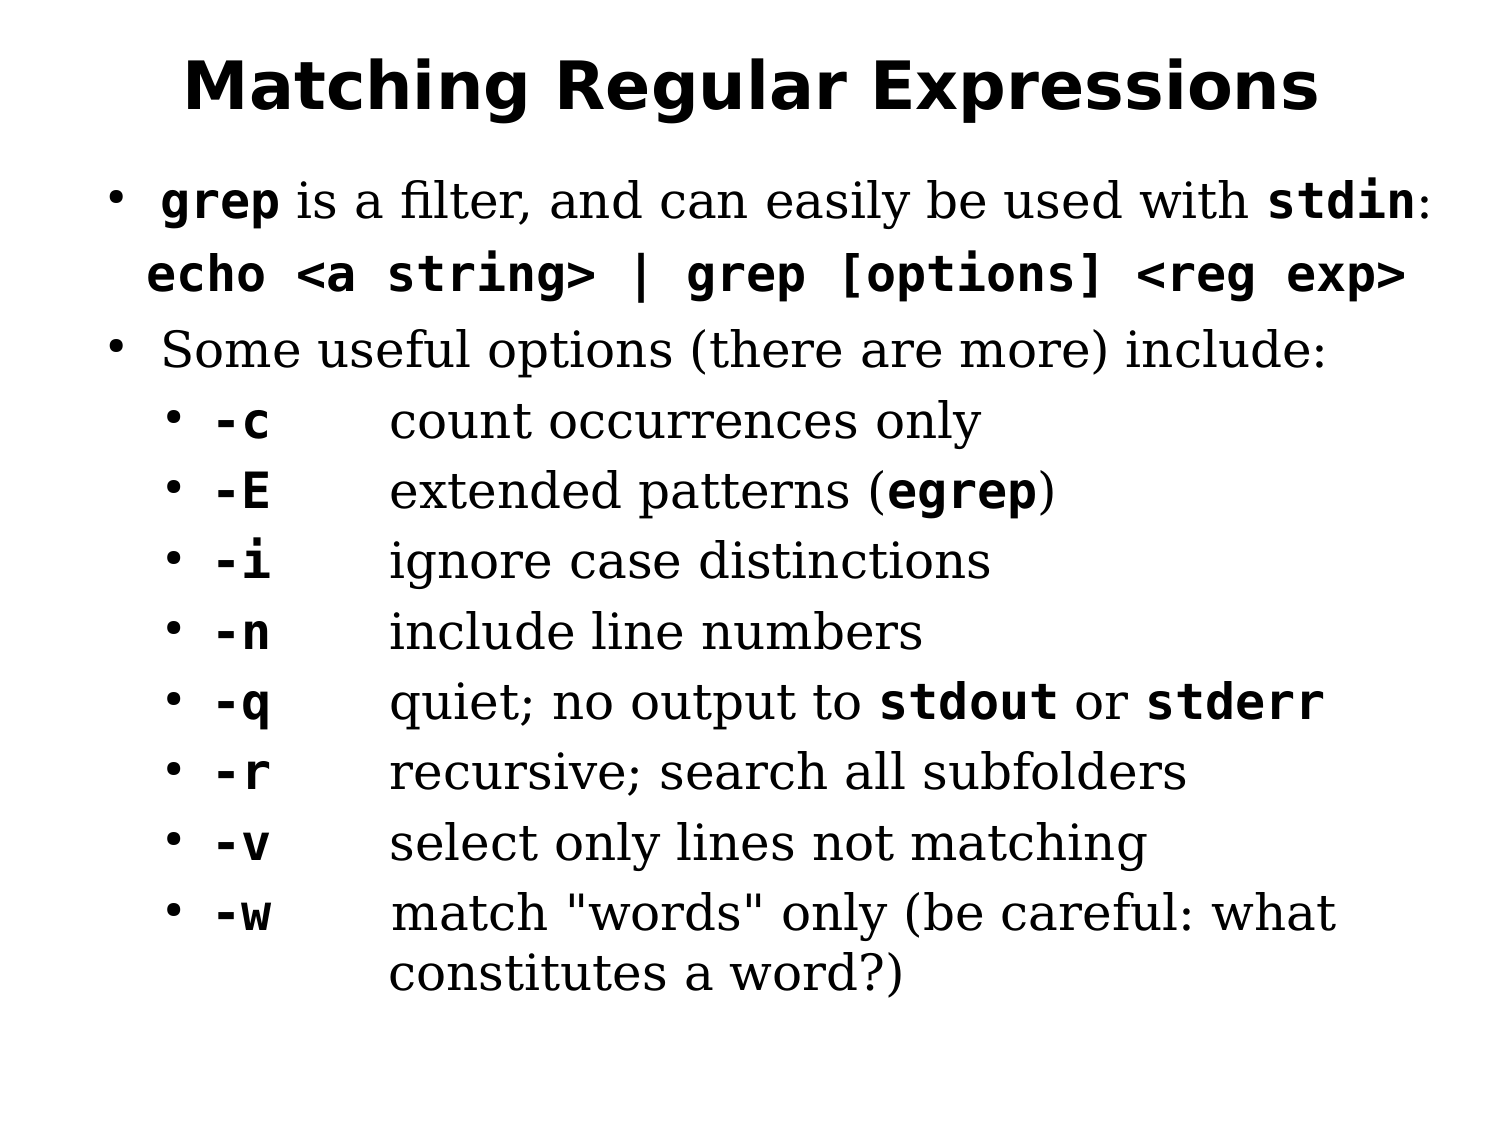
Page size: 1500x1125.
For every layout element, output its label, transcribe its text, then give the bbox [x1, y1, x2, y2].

list grep is a filter, and can easily be used with stdin: echo <a string> | grep [options] <reg exp> Some useful options (there are more) include: -c count occurrences only -E extended patterns (egrep) -i ignore case distinctions -n include line numbers -q quiet; no output to stdout or stderr -r recursive; search all subfolders -v select only lines not matching -w match "words" only (be careful: what constitutes a word?) [75, 160, 1500, 1095]
title Matching Regular Expressions [76, 16, 1427, 149]
